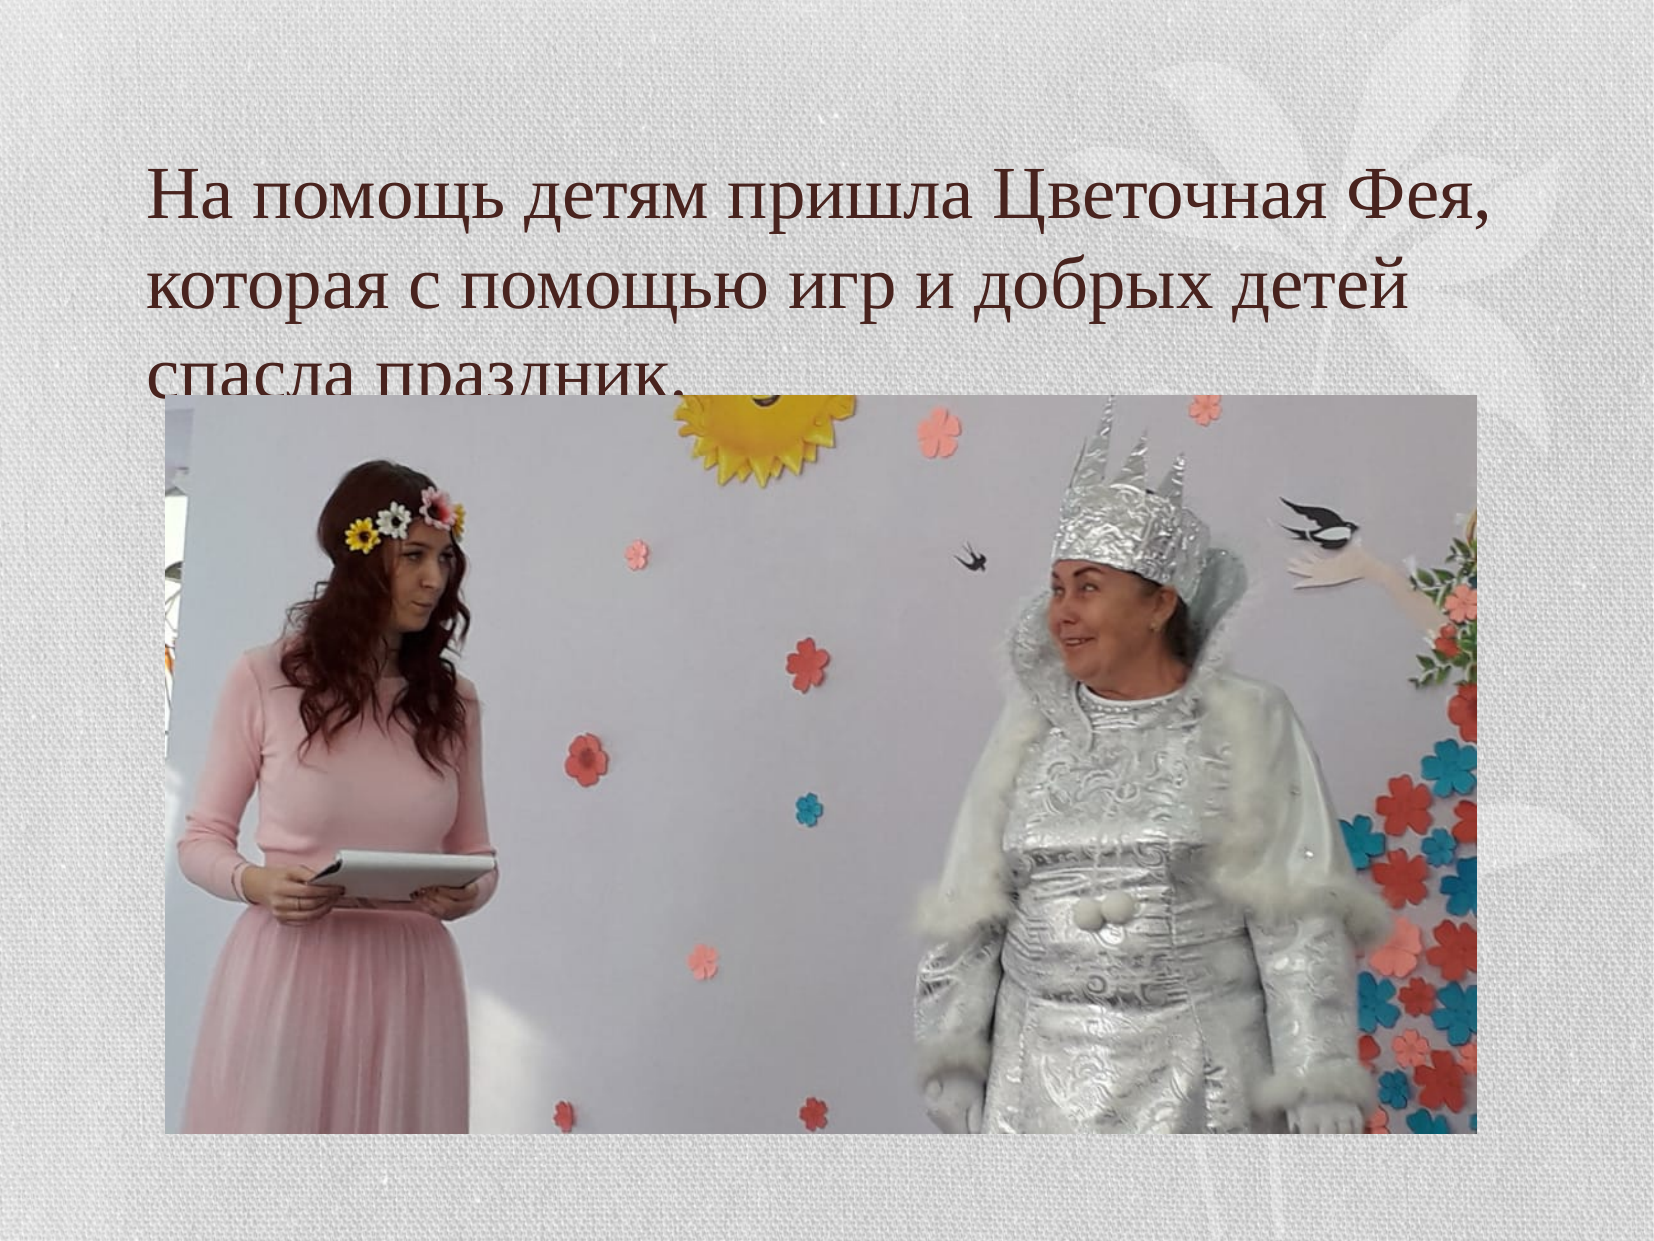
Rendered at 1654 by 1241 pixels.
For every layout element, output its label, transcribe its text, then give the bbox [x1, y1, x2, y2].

picture [165, 395, 1477, 1134]
title На помощь детям пришла Цветочная Фея, которая с помощью игр и добрых детей спасла праздник. [129, 135, 1595, 361]
